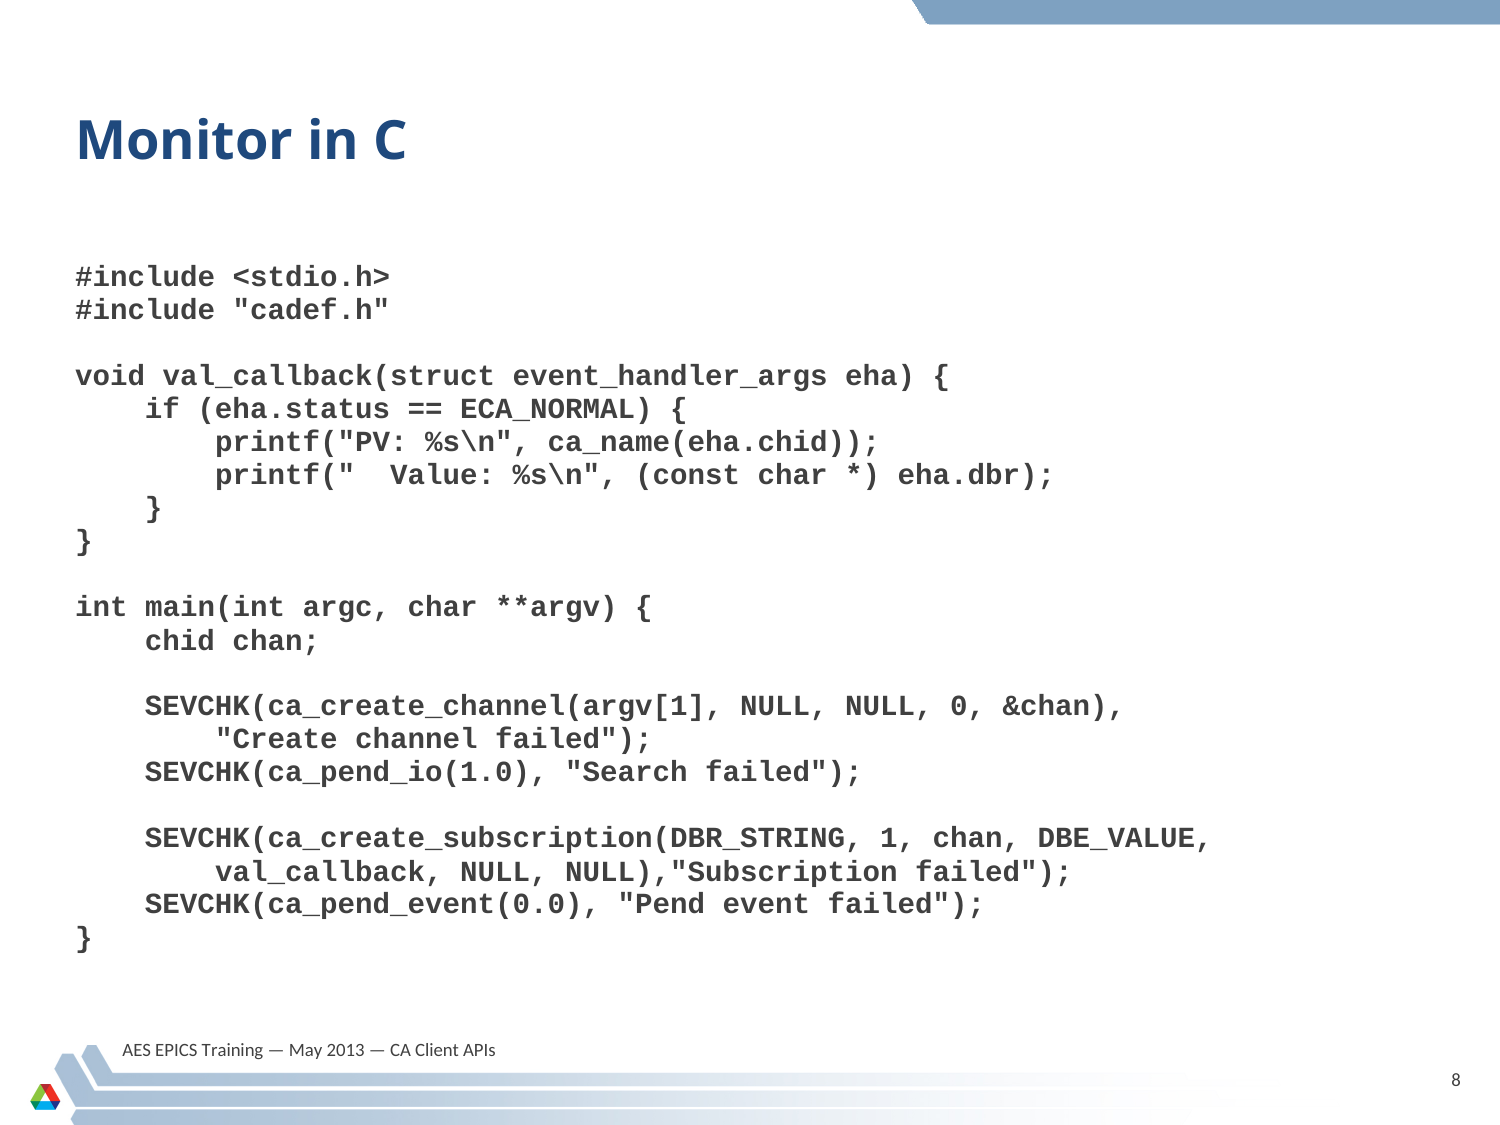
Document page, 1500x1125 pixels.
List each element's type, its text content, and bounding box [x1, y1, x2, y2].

picture [0, 0, 1500, 26]
picture [0, 1037, 1500, 1125]
list #include <stdio.h> #include "cadef.h" void val_callback(struct event_handler_args eha) { if (eha.status == ECA_NORMAL) { printf("PV: %s\n", ca_name(eha.chid)); printf(" Value: %s\n", (const char *) eha.dbr); } } int main(int argc, char **argv) { chid chan; SEVCHK(ca_create_channel(argv[1], NULL, NULL, 0, &chan), "Create channel failed"); SEVCHK(ca_pend_io(1.0), "Search failed"); SEVCHK(ca_create_subscription(DBR_STRING, 1, chan, DBE_VALUE, val_callback, NULL, NULL),"Subscription failed"); SEVCHK(ca_pend_event(0.0), "Pend event failed"); } [75, 262, 1426, 1006]
title Monitor in C [75, 45, 1426, 233]
